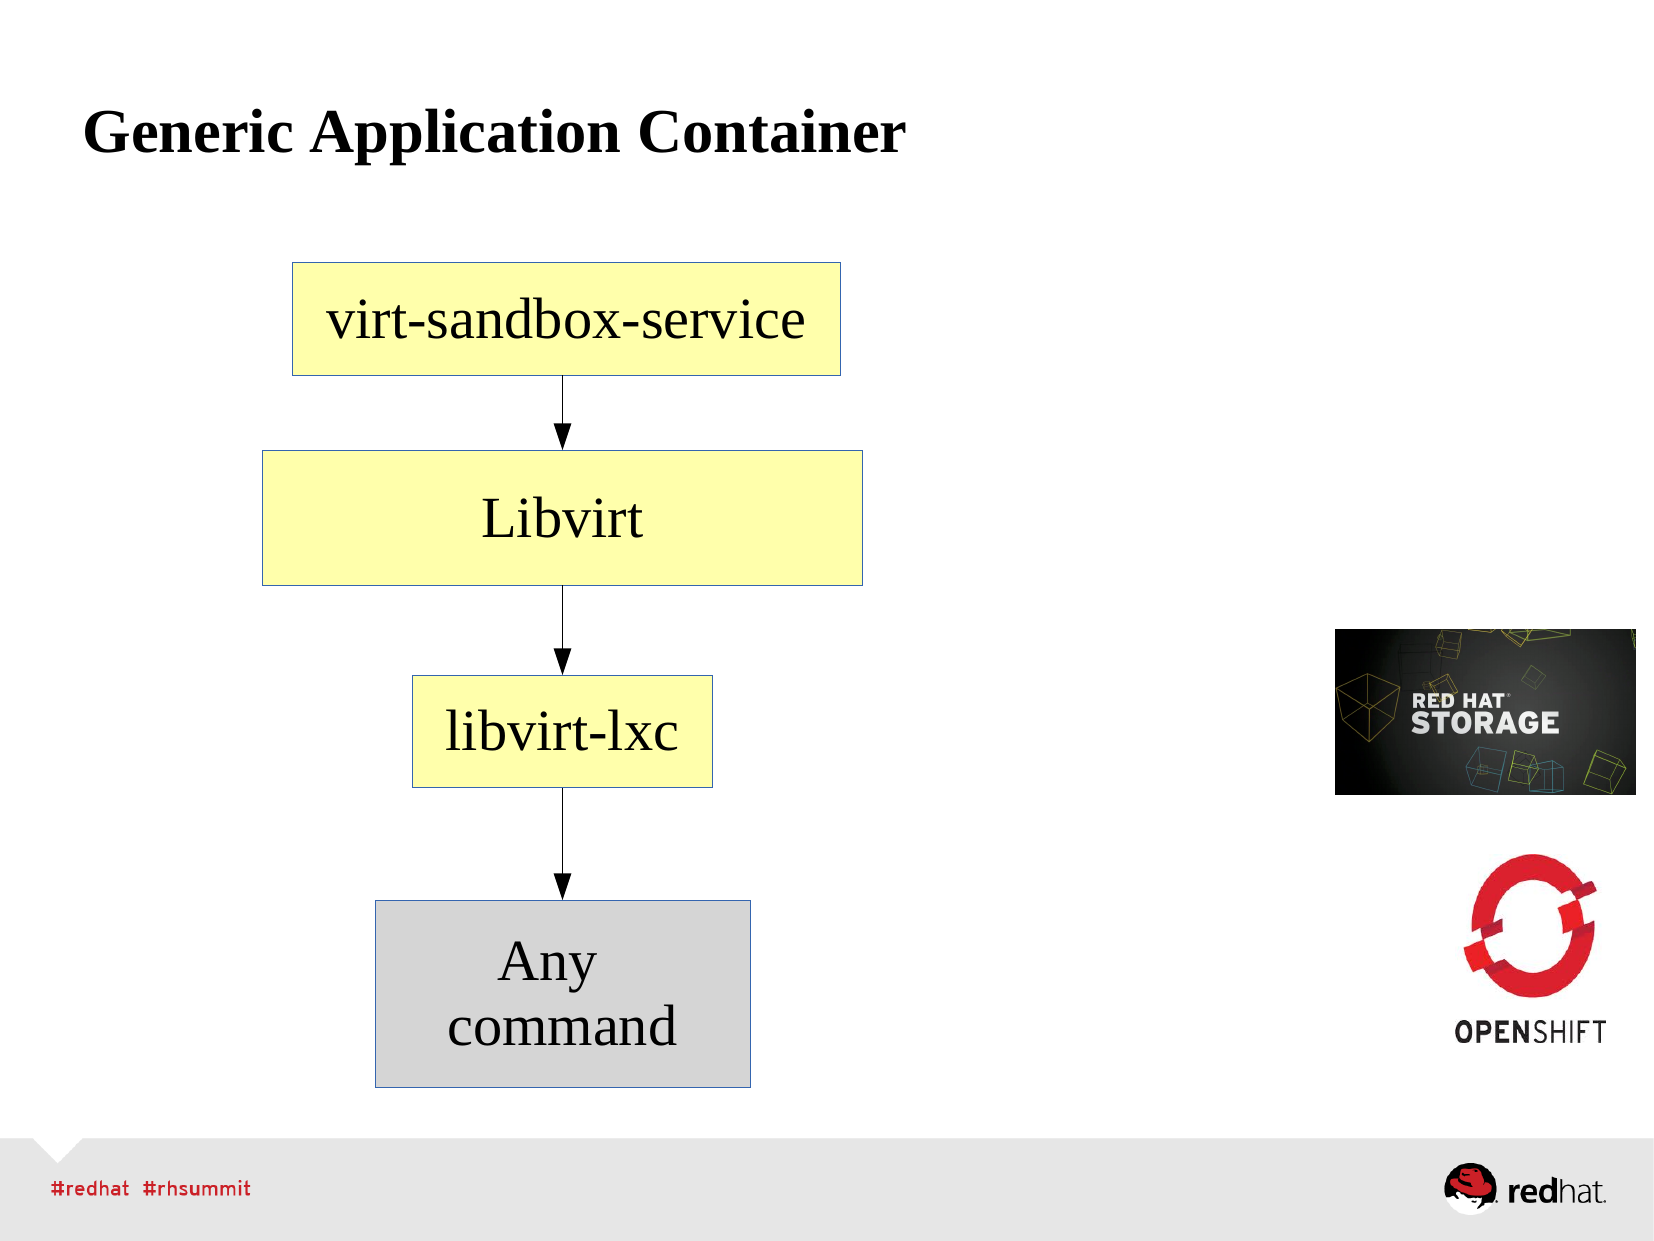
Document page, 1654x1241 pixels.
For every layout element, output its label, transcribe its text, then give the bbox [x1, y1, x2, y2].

title Generic Application Container [82, 37, 1571, 226]
text_box libvirt-lxc [412, 675, 713, 788]
text_box Libvirt [262, 450, 863, 586]
text_box virt-sandbox-service [292, 262, 841, 376]
picture [0, 0, 1654, 1241]
text_box Any command [375, 900, 751, 1088]
